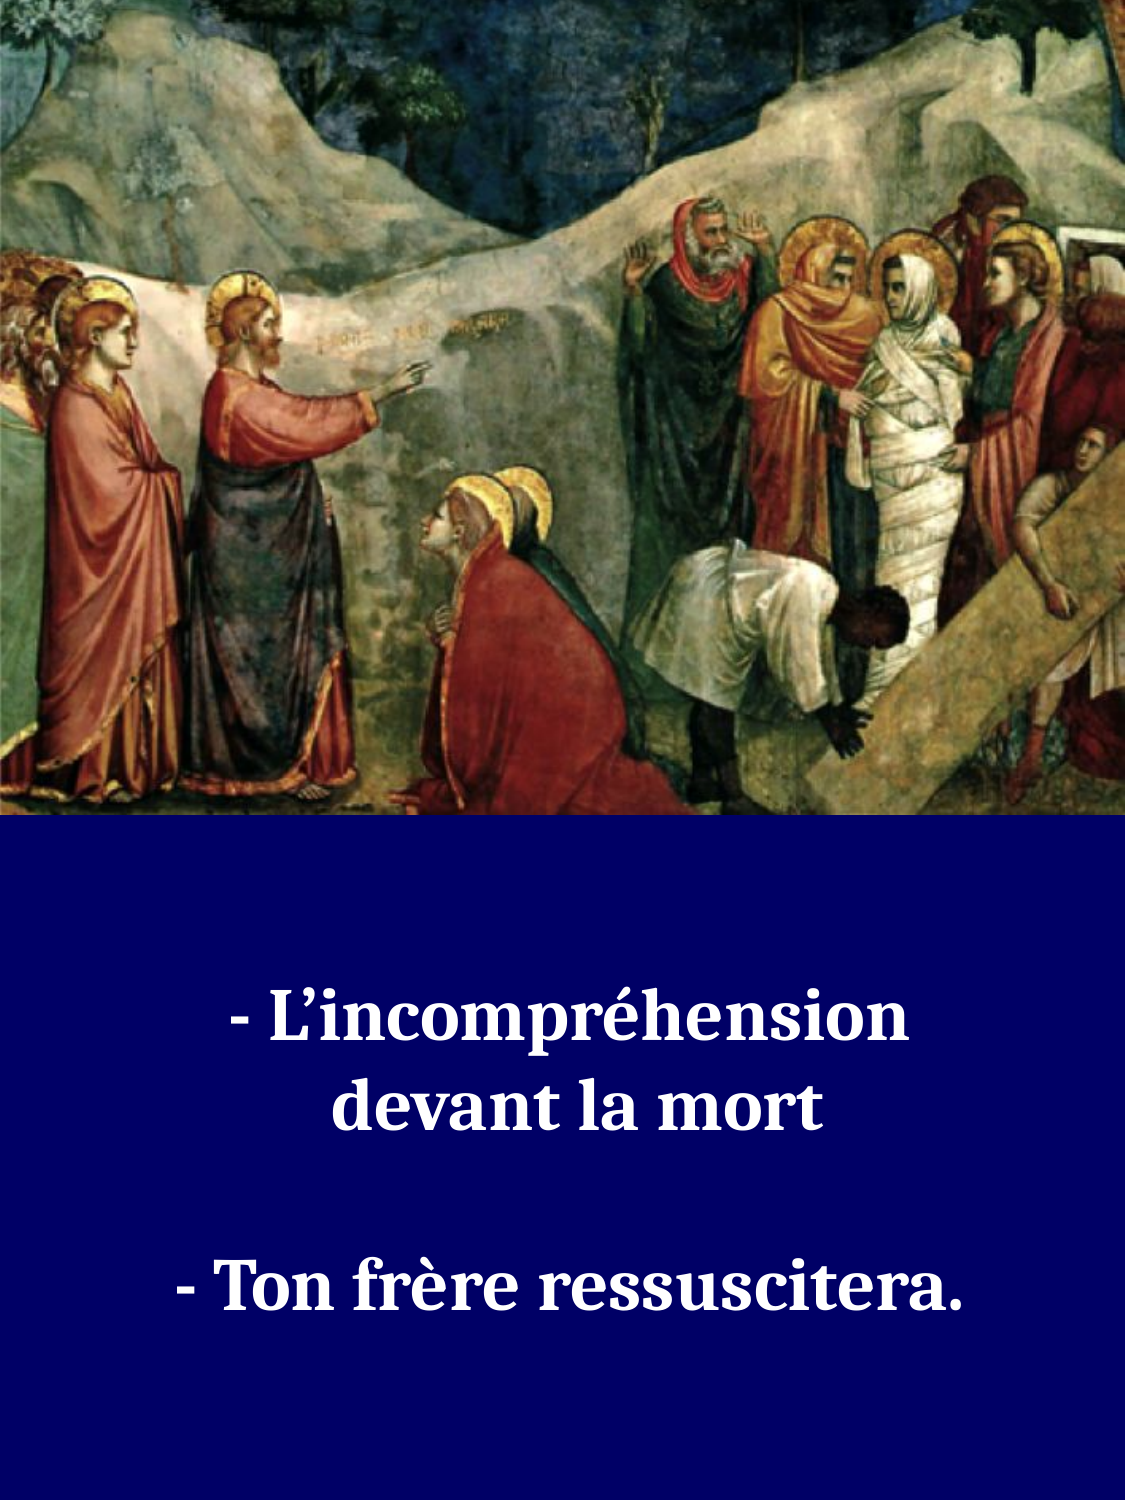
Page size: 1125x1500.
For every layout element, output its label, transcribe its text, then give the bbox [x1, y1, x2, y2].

text_box - L’incompréhension devant la mort - Ton frère ressuscitera. [14, 815, 1125, 1170]
picture [0, 0, 1125, 815]
